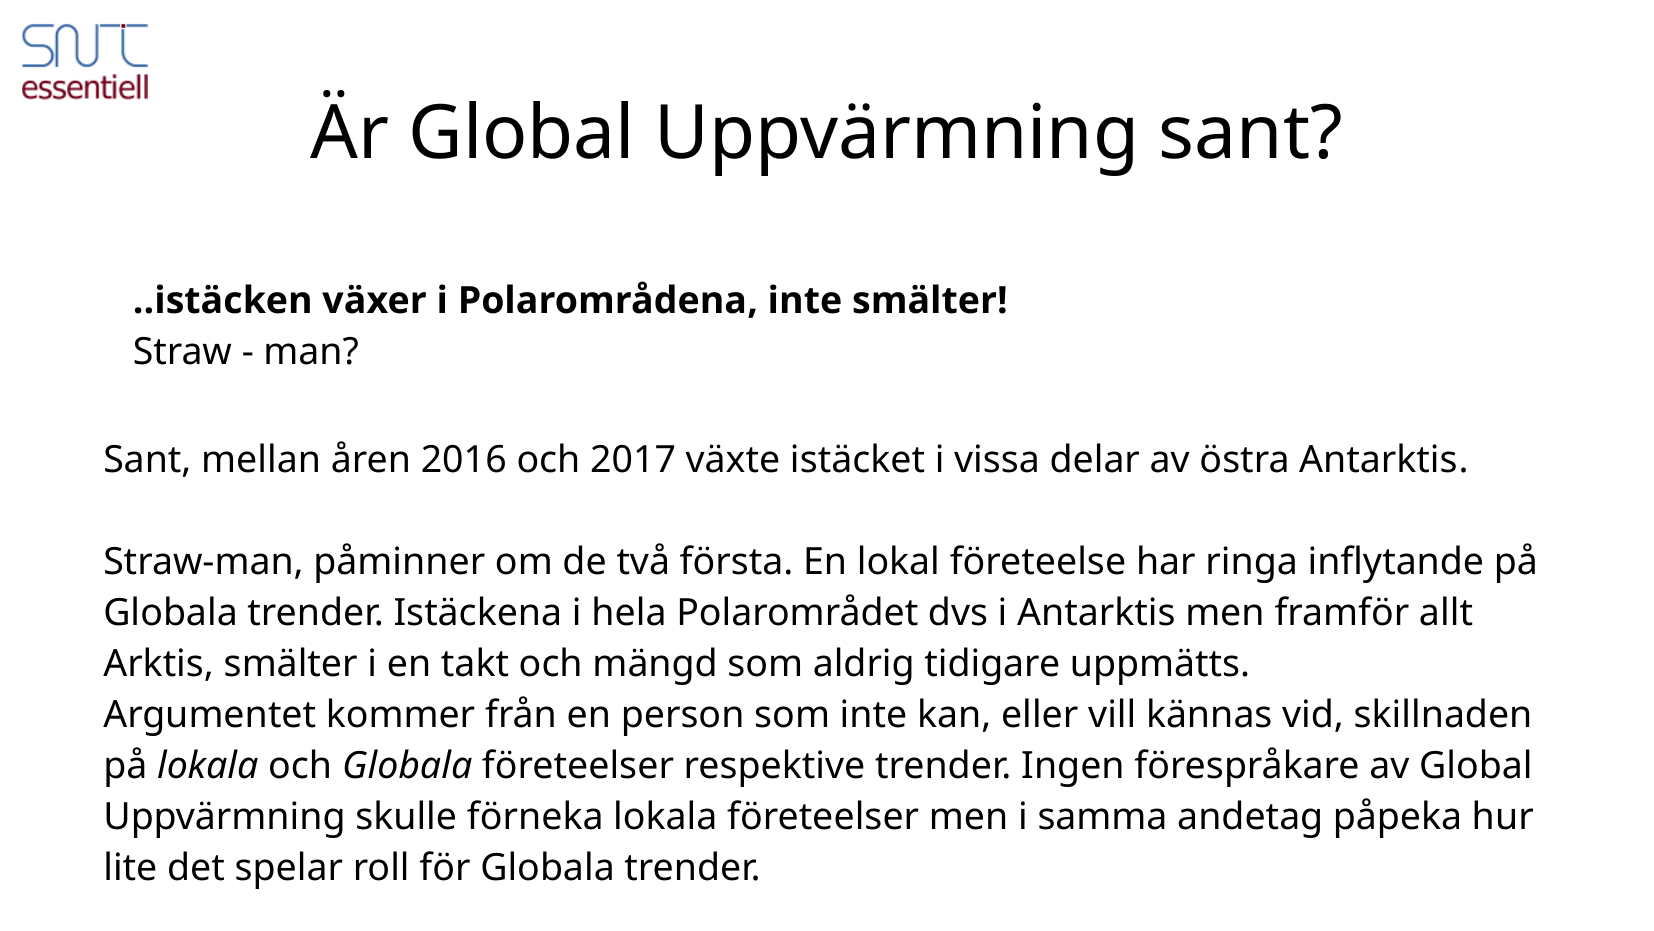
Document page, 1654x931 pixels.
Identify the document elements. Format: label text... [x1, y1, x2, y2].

text_box Sant, mellan åren 2016 och 2017 växte istäcket i vissa delar av östra Antarktis. Straw-man, påminner om de två första. En lokal företeelse har ringa inflytande på Globala trender. Istäckena i hela Polarområdet dvs i Antarktis men framför allt Arktis, smälter i en takt och mängd som aldrig tidigare uppmätts. Argumentet kommer från en person som inte kan, eller vill kännas vid, skillnaden på lokala och Globala företeelser respektive trender. Ingen förespråkare av Global Uppvärmning skulle förneka lokala företeelser men i samma andetag påpeka hur lite det spelar roll för Globala trender. [88, 425, 1565, 889]
text_box ..istäcken växer i Polarområdena, inte smälter! Straw - man? [118, 265, 1418, 384]
title Är Global Uppvärmning sant? [82, 51, 1571, 207]
picture [22, 0, 148, 125]
